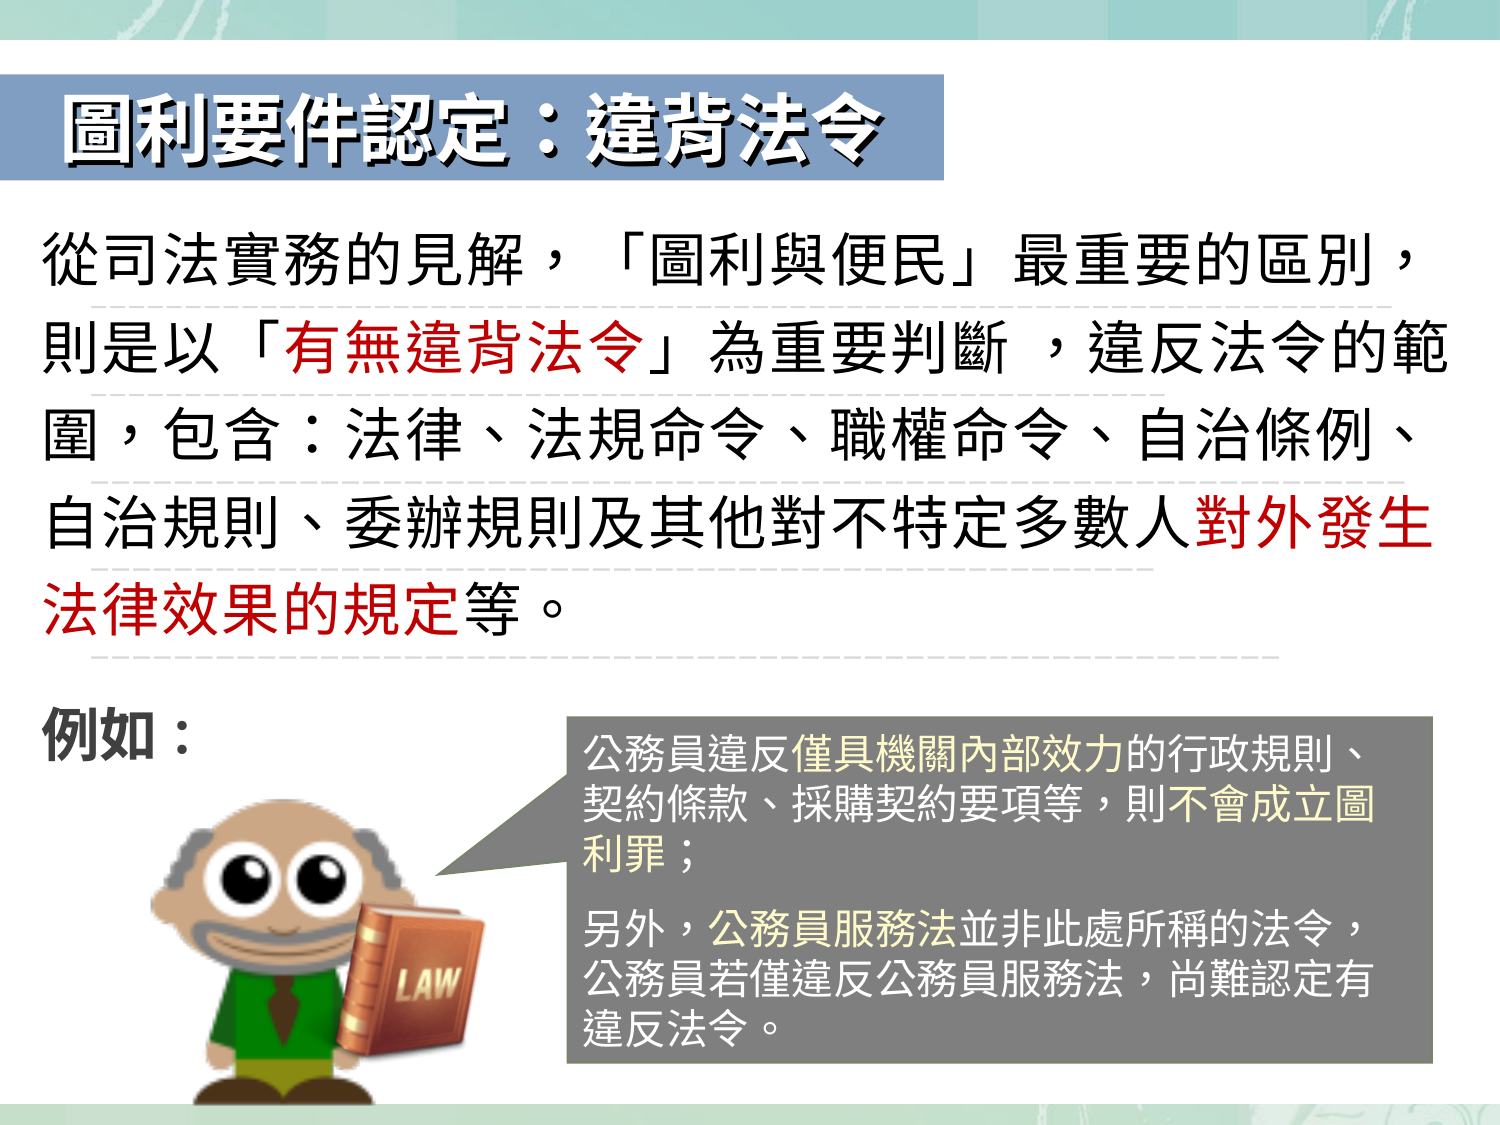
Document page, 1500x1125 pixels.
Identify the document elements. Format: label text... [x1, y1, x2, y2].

text_box 例如： [26, 690, 225, 777]
text_box ______________________________________________________________________________________________________________________________ __________________________________________________________________________________________________________________ _________________________________________________________ [76, 656, 1429, 750]
text_box 圖利要件認定：違背法令 [0, 74, 944, 181]
text_box [493, 750, 567, 831]
text_box [0, 40, 1500, 1104]
text_box 從司法實務的見解，「圖利與便民」最重要的區別，則是以「有無違背法令」為重要判斷 ，違反法令的範圍，包含：法律、法規命令、職權命令、自治條例、自治規則、委辦規則及其他對不特定多數人對外發生法律效果的規定等。 [26, 198, 1467, 656]
text_box 公務員違反僅具機關內部效力的行政規則、契約條款、採購契約要項等，則不會成立圖利罪； 另外，公務員服務法並非此處所稱的法令，公務員若僅違反公務員服務法，尚難認定有違反法令。 [438, 717, 1432, 1063]
picture [78, 746, 493, 1125]
